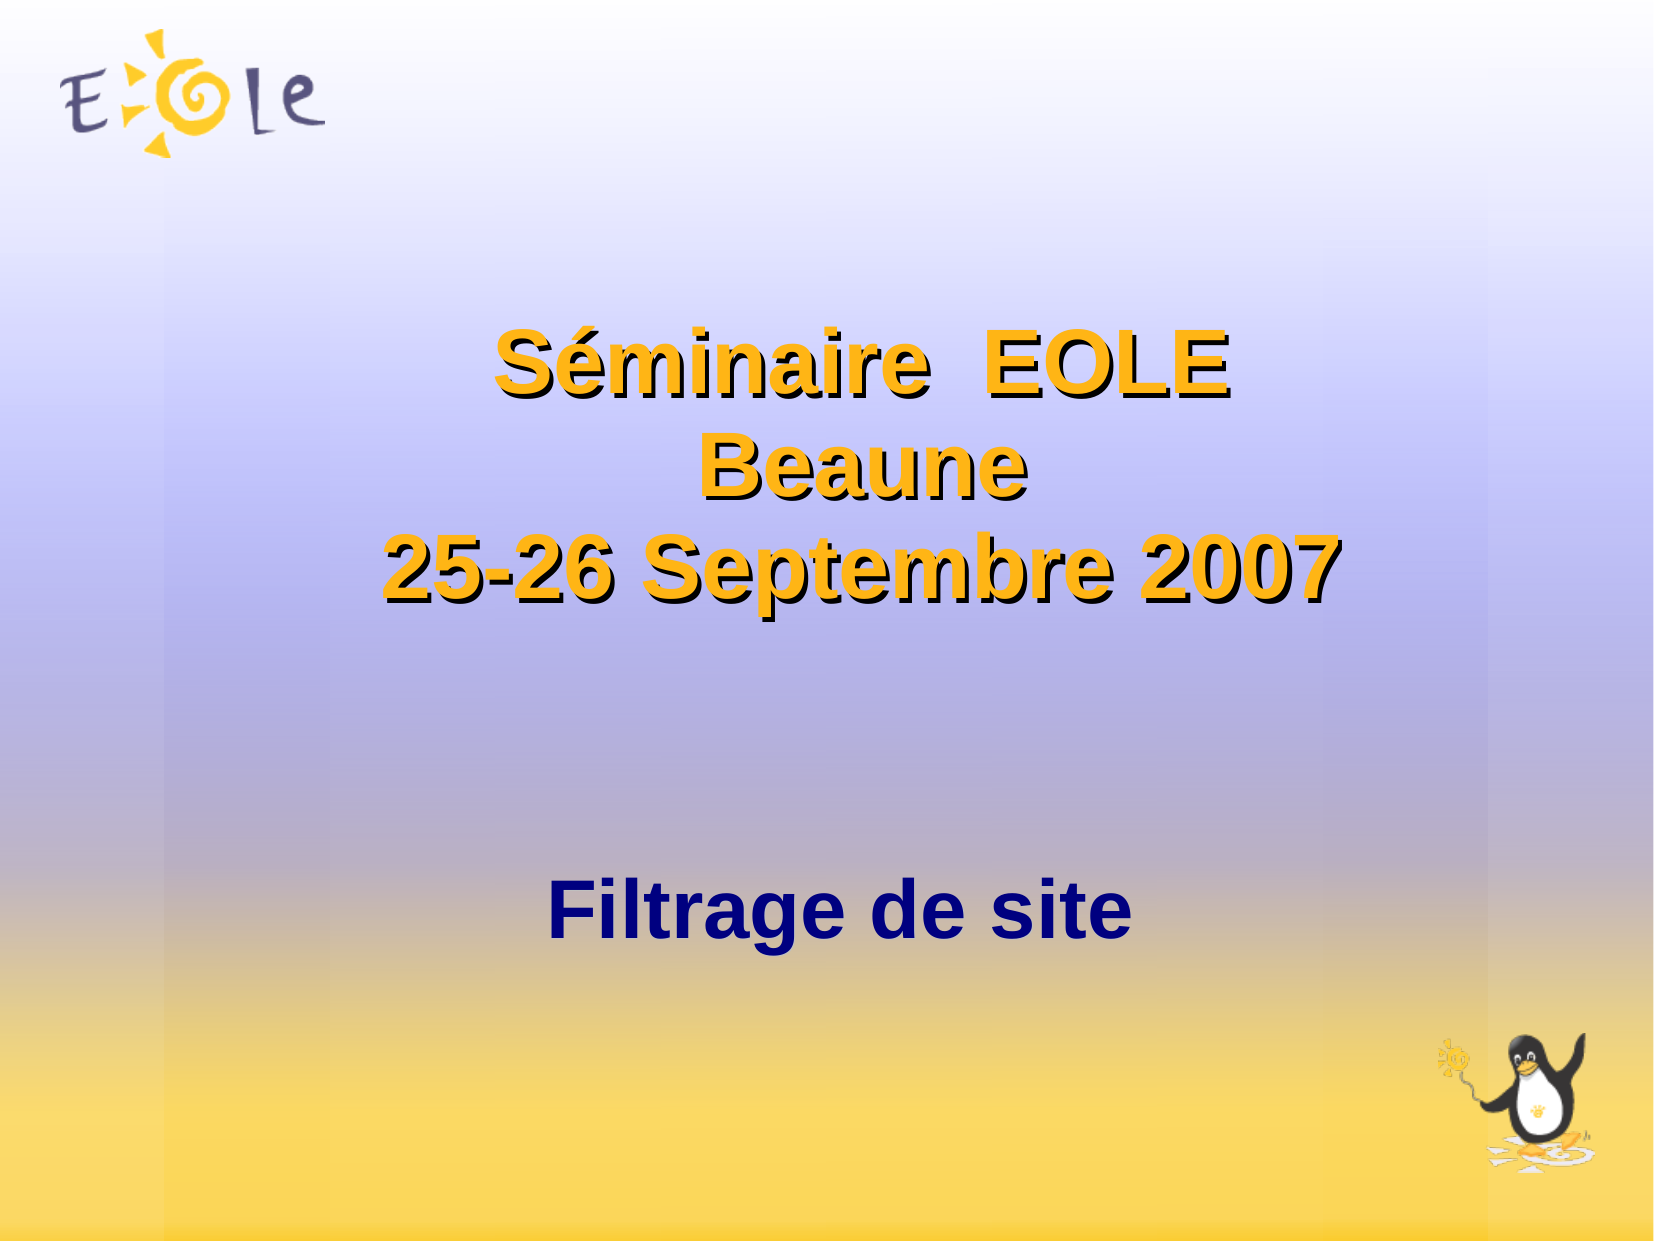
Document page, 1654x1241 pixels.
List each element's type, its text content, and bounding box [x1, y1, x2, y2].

text_box Filtrage de site [531, 856, 1149, 979]
title Séminaire EOLE Beaune 25-26 Septembre 2007 [118, 191, 1607, 739]
picture [0, 0, 1654, 1241]
